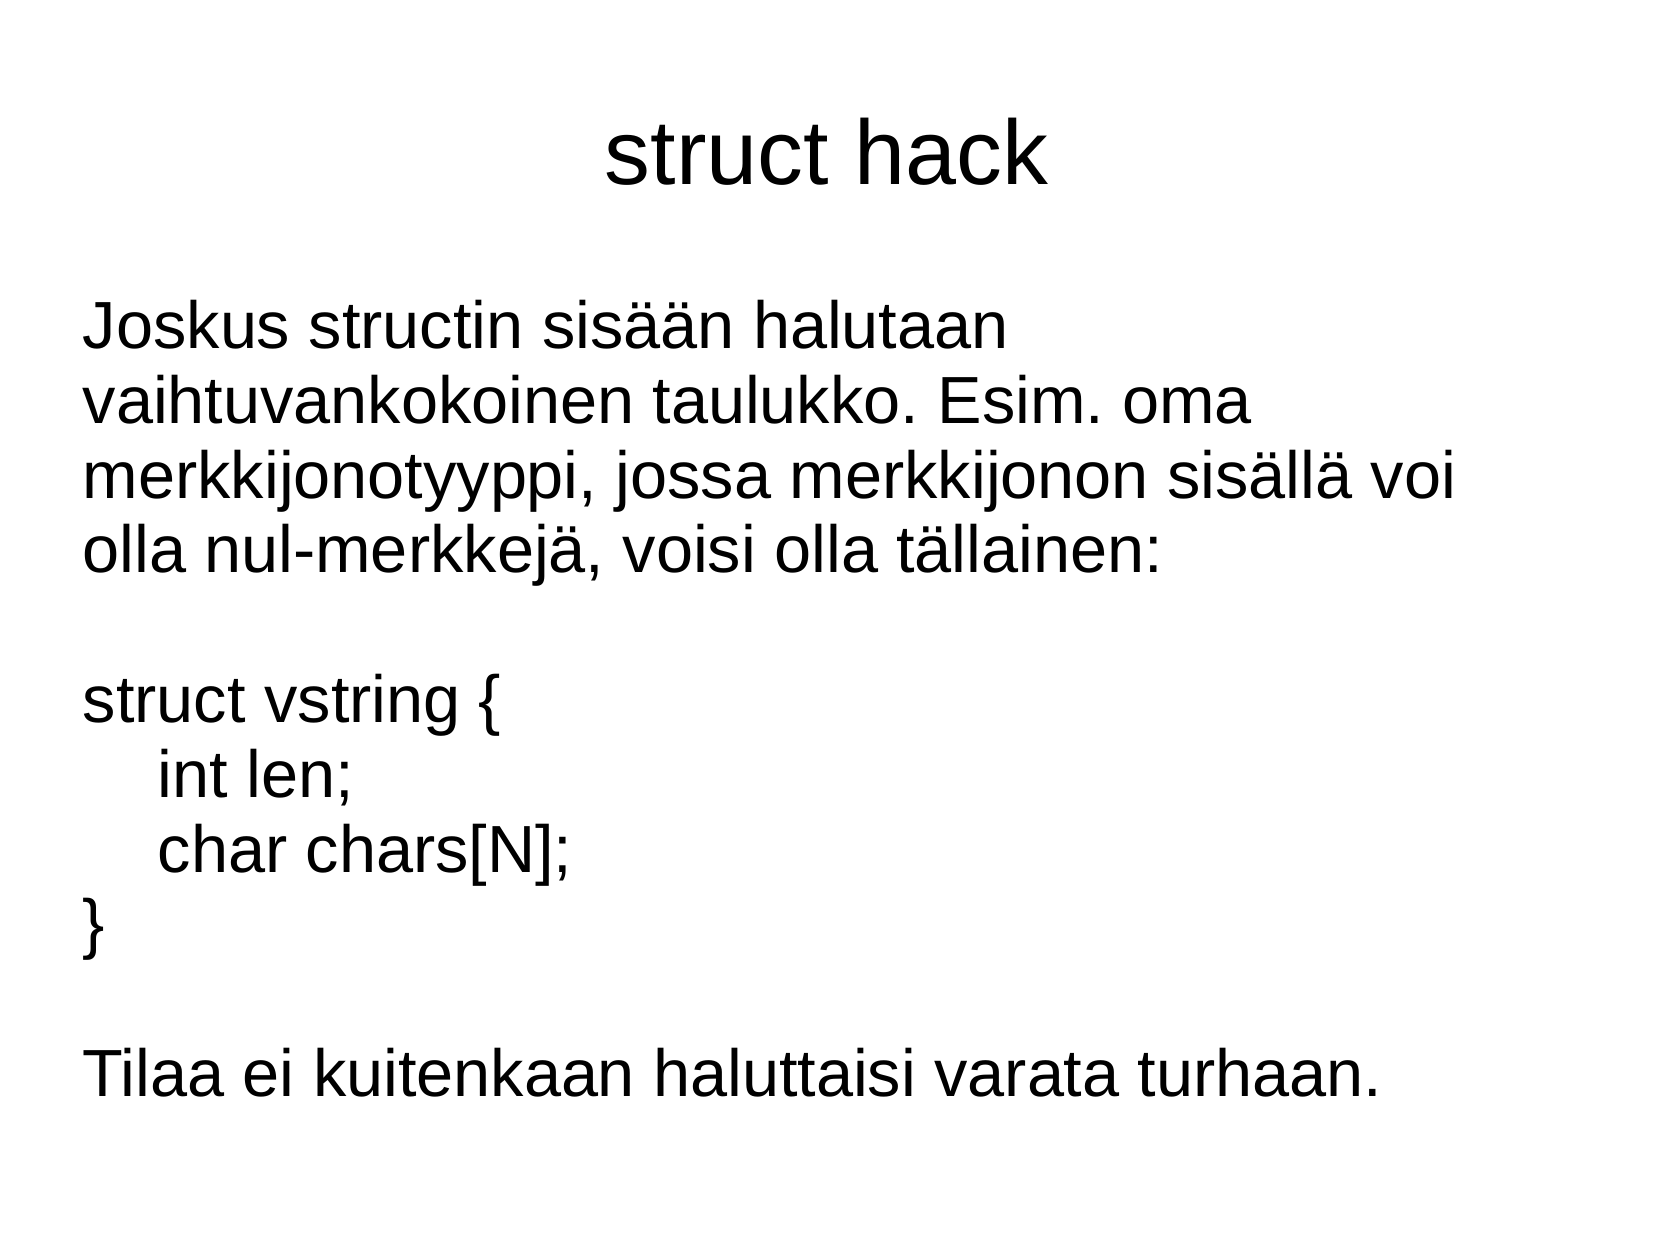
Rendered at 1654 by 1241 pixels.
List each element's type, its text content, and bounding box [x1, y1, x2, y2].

title struct hack [82, 56, 1571, 250]
subtitle Joskus structin sisään halutaan vaihtuvankokoinen taulukko. Esim. oma merkkijonotyyppi, jossa merkkijonon sisällä voi olla nul-merkkejä, voisi olla tällainen: struct vstring { int len; char chars[N]; } Tilaa ei kuitenkaan haluttaisi varata turhaan. [82, 288, 1571, 1111]
